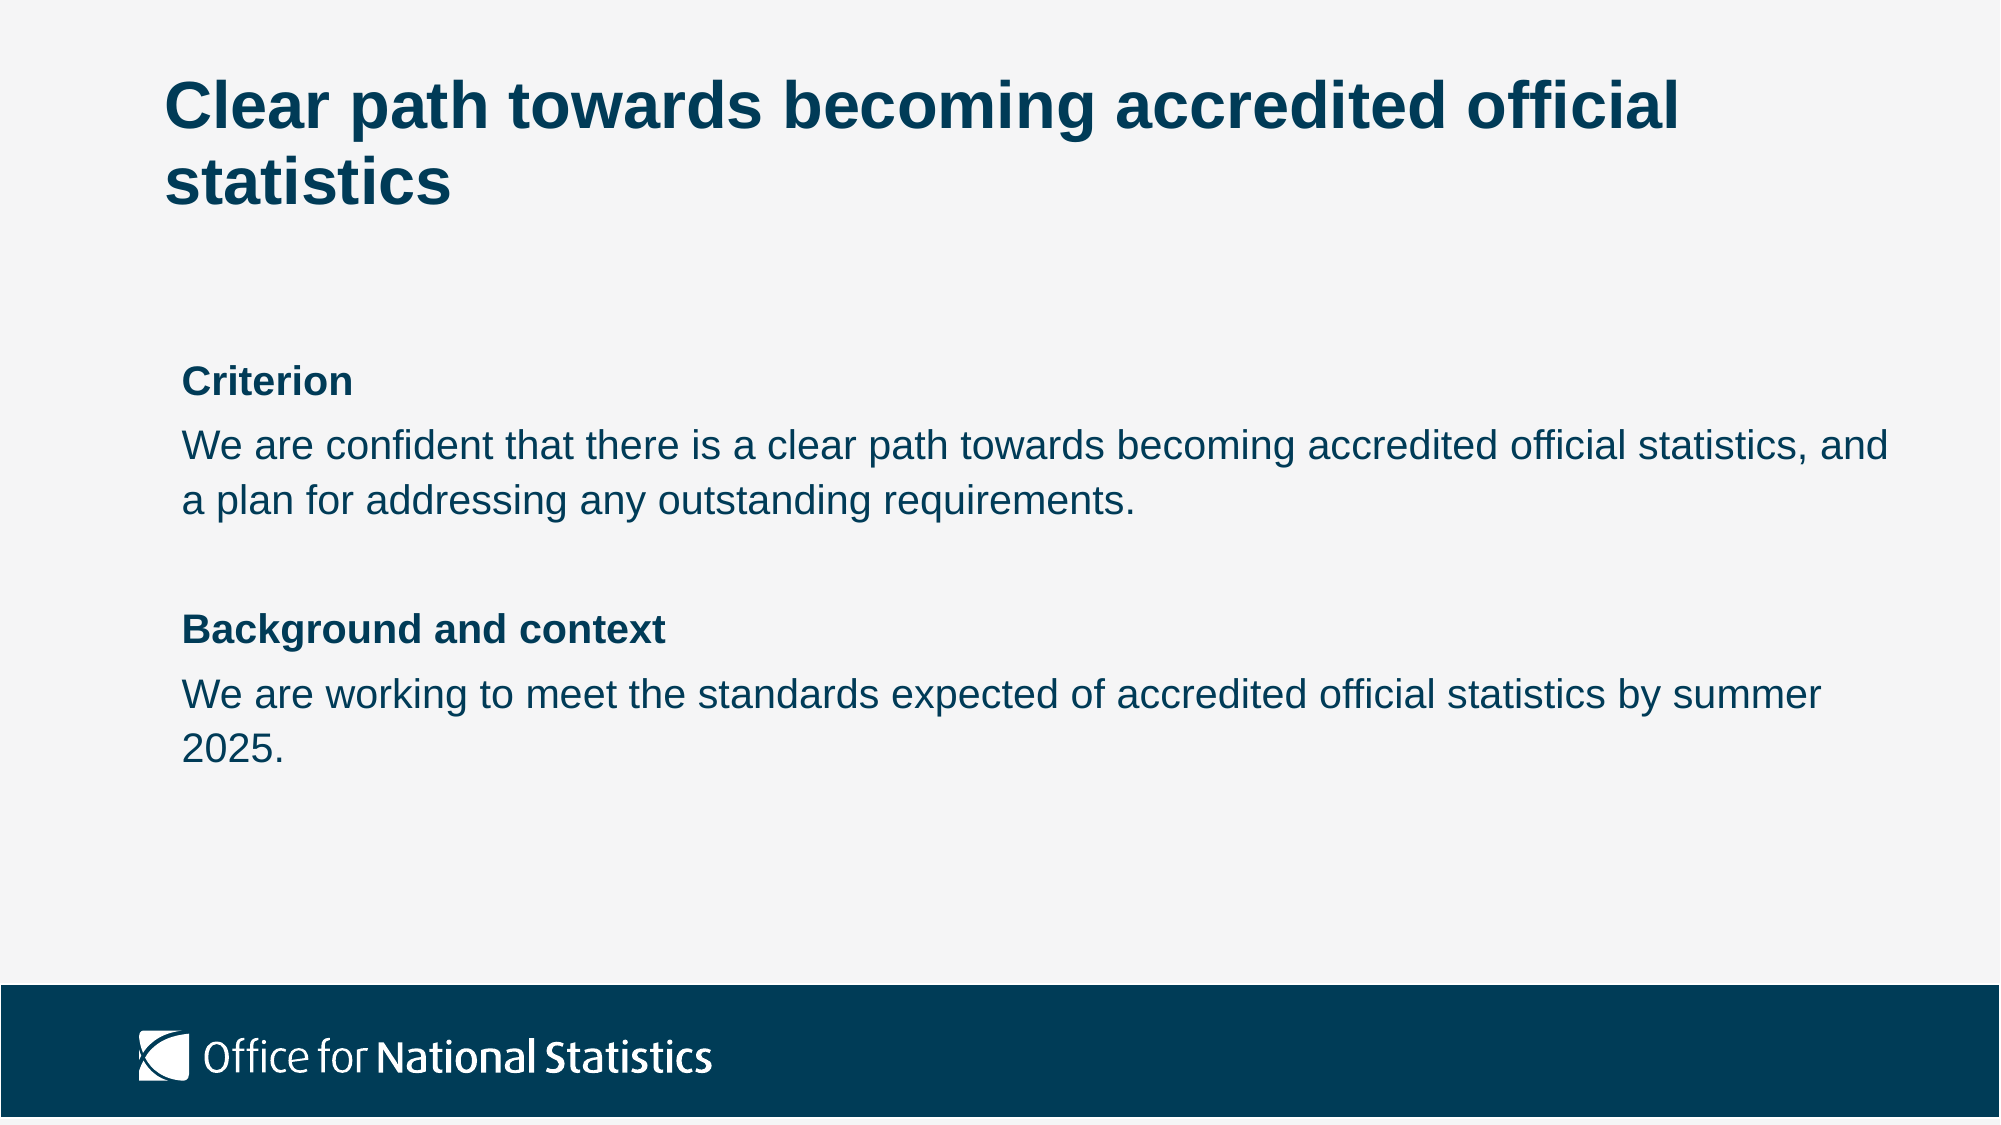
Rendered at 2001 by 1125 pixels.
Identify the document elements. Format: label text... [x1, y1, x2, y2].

title Clear path towards becoming accredited official statistics [164, 68, 1890, 155]
list Criterion We are confident that there is a clear path towards becoming accredited official statistics, and a plan for addressing any outstanding requirements. Background and context We are working to meet the standards expected of accredited official statistics by summer 2025. [181, 349, 1907, 776]
